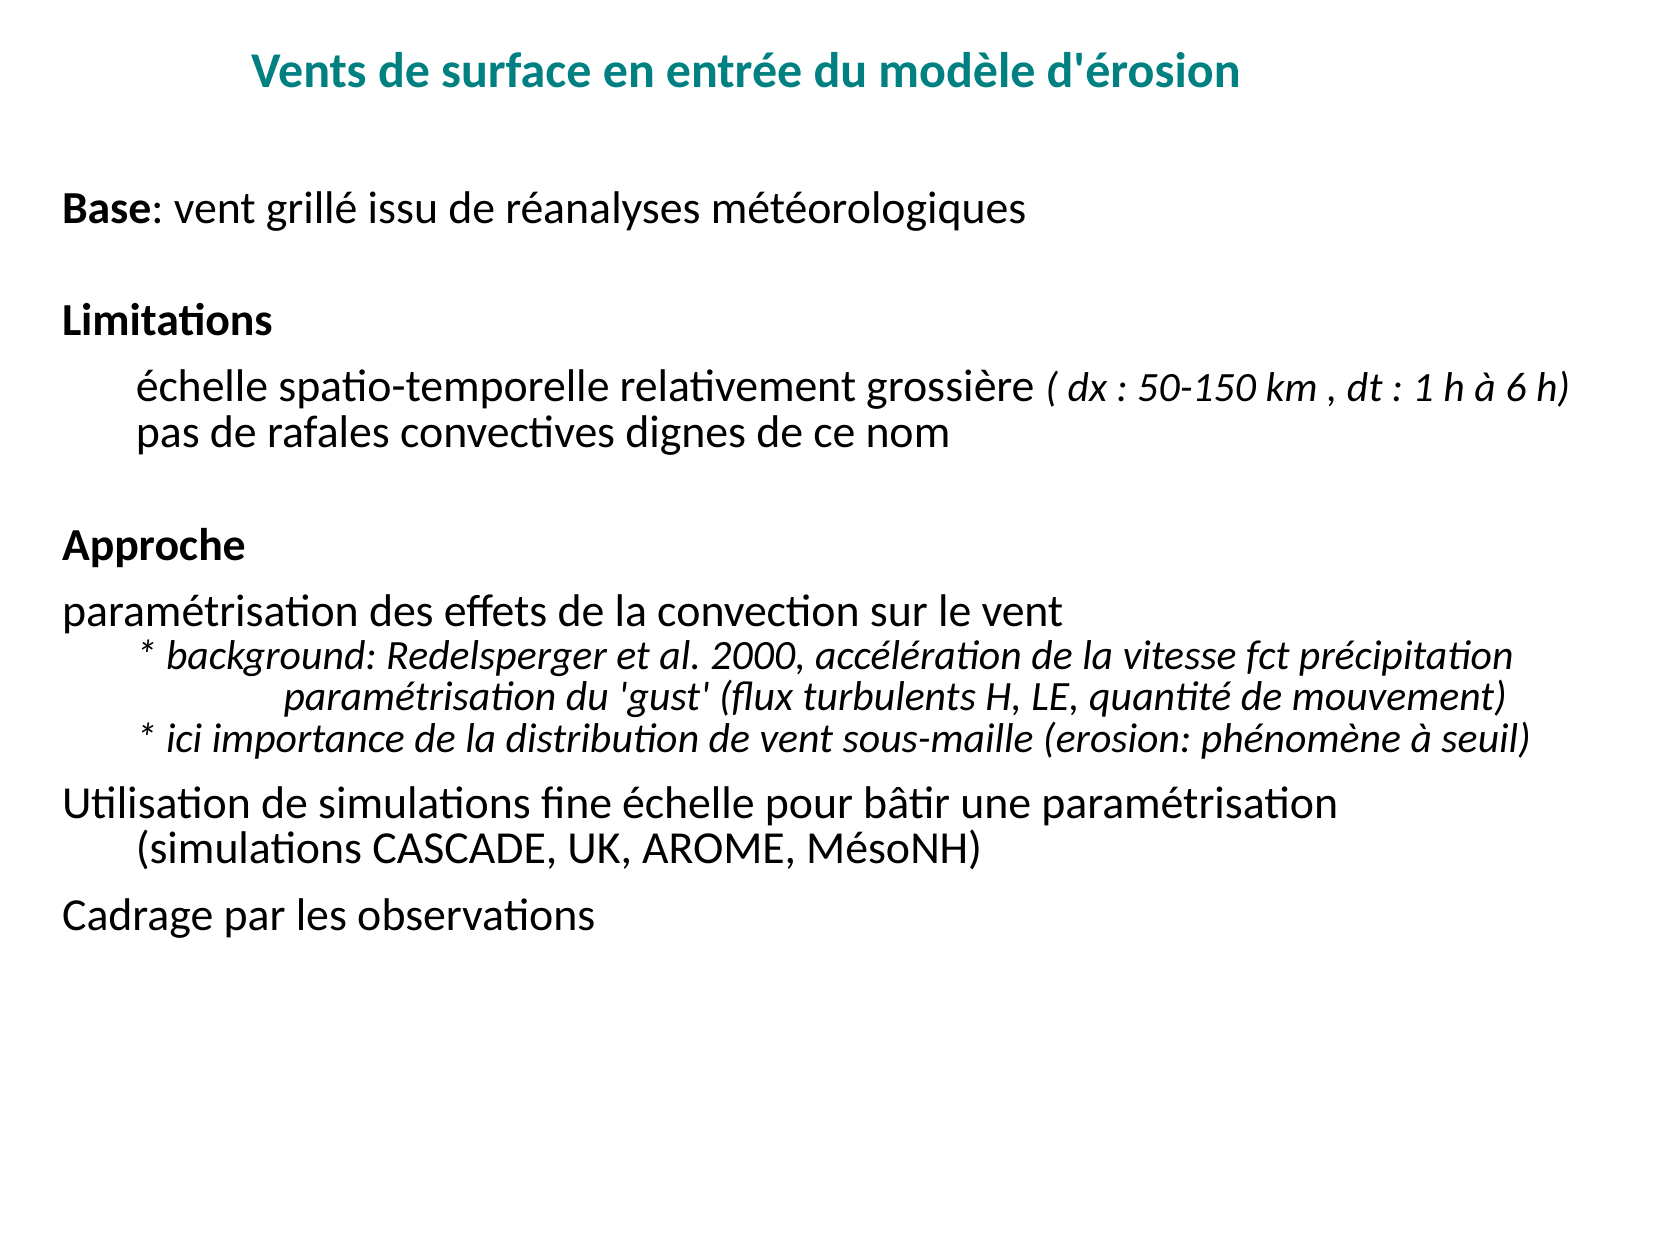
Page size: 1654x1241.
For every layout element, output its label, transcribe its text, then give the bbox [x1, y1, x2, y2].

text_box Base: vent grillé issu de réanalyses météorologiques Limitations échelle spatio-temporelle relativement grossière ( dx : 50-150 km , dt : 1 h à 6 h) pas de rafales convectives dignes de ce nom Approche paramétrisation des effets de la convection sur le vent * background: Redelsperger et al. 2000, accélération de la vitesse fct précipitation paramétrisation du 'gust' (flux turbulents H, LE, quantité de mouvement) * ici importance de la distribution de vent sous-maille (erosion: phénomène à seuil) Utilisation de simulations fine échelle pour bâtir une paramétrisation (simulations CASCADE, UK, AROME, MésoNH) Cadrage par les observations [47, 181, 1601, 1115]
text_box Vents de surface en entrée du modèle d'érosion [236, 42, 1262, 119]
